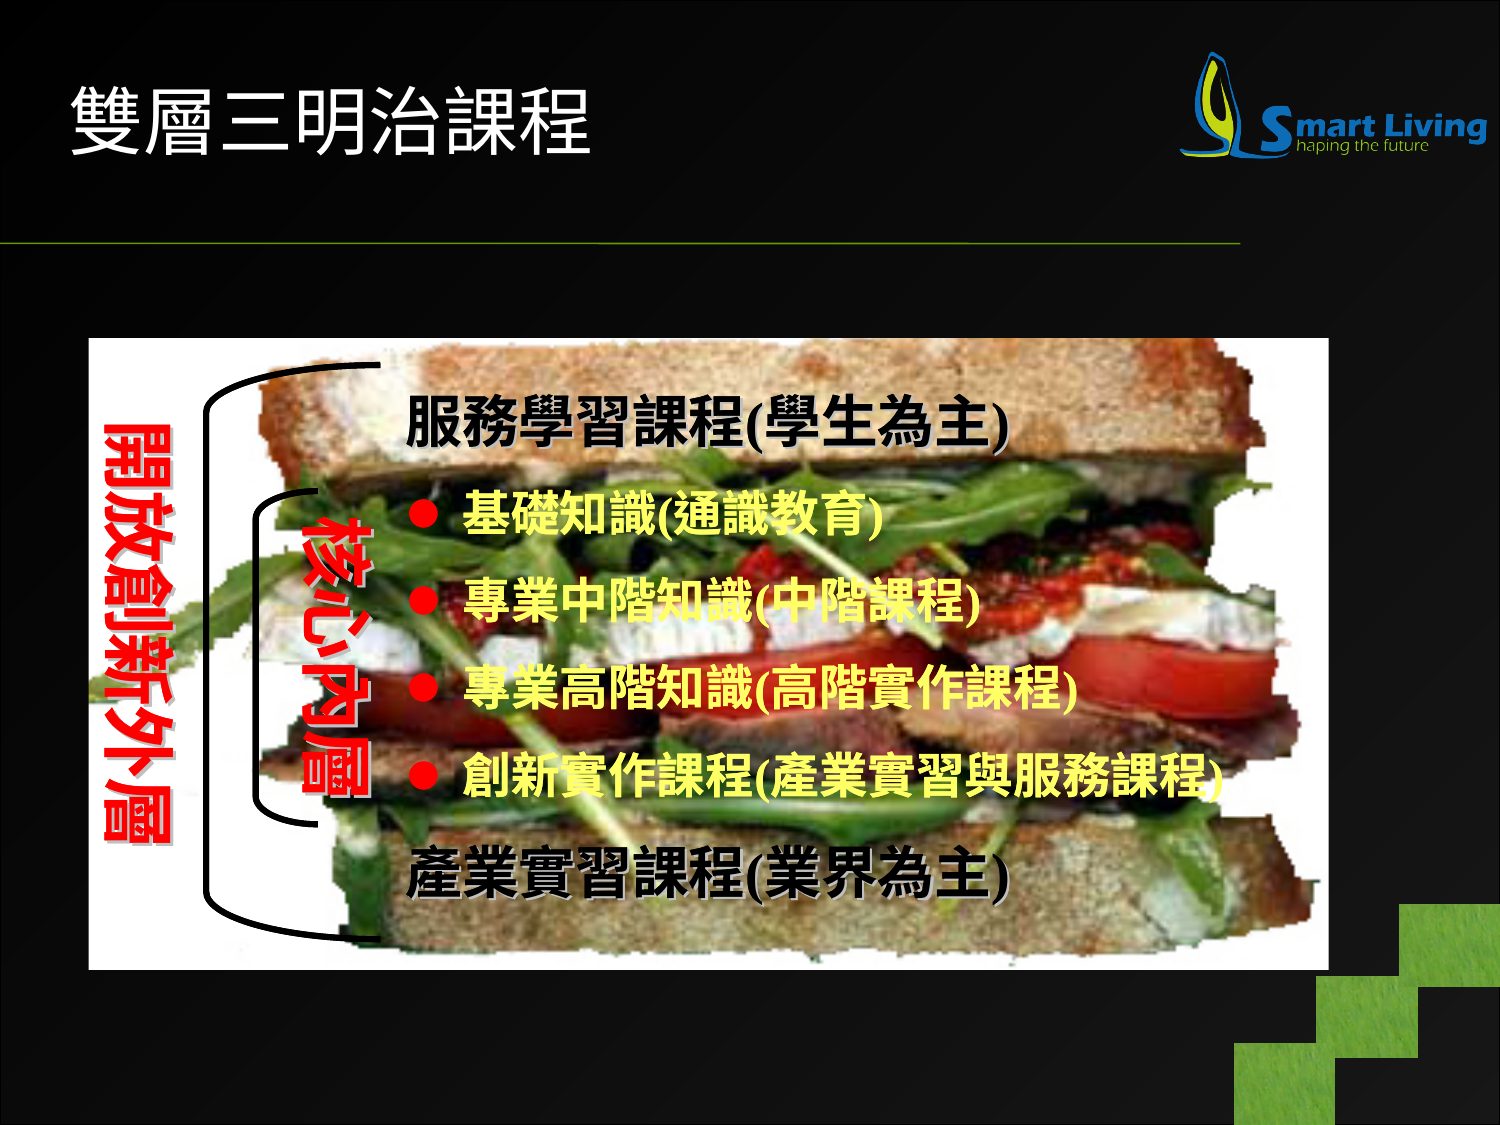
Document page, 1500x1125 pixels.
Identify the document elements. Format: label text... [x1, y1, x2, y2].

text_box 雙層三明治課程 [53, 31, 927, 208]
picture [88, 338, 1329, 970]
